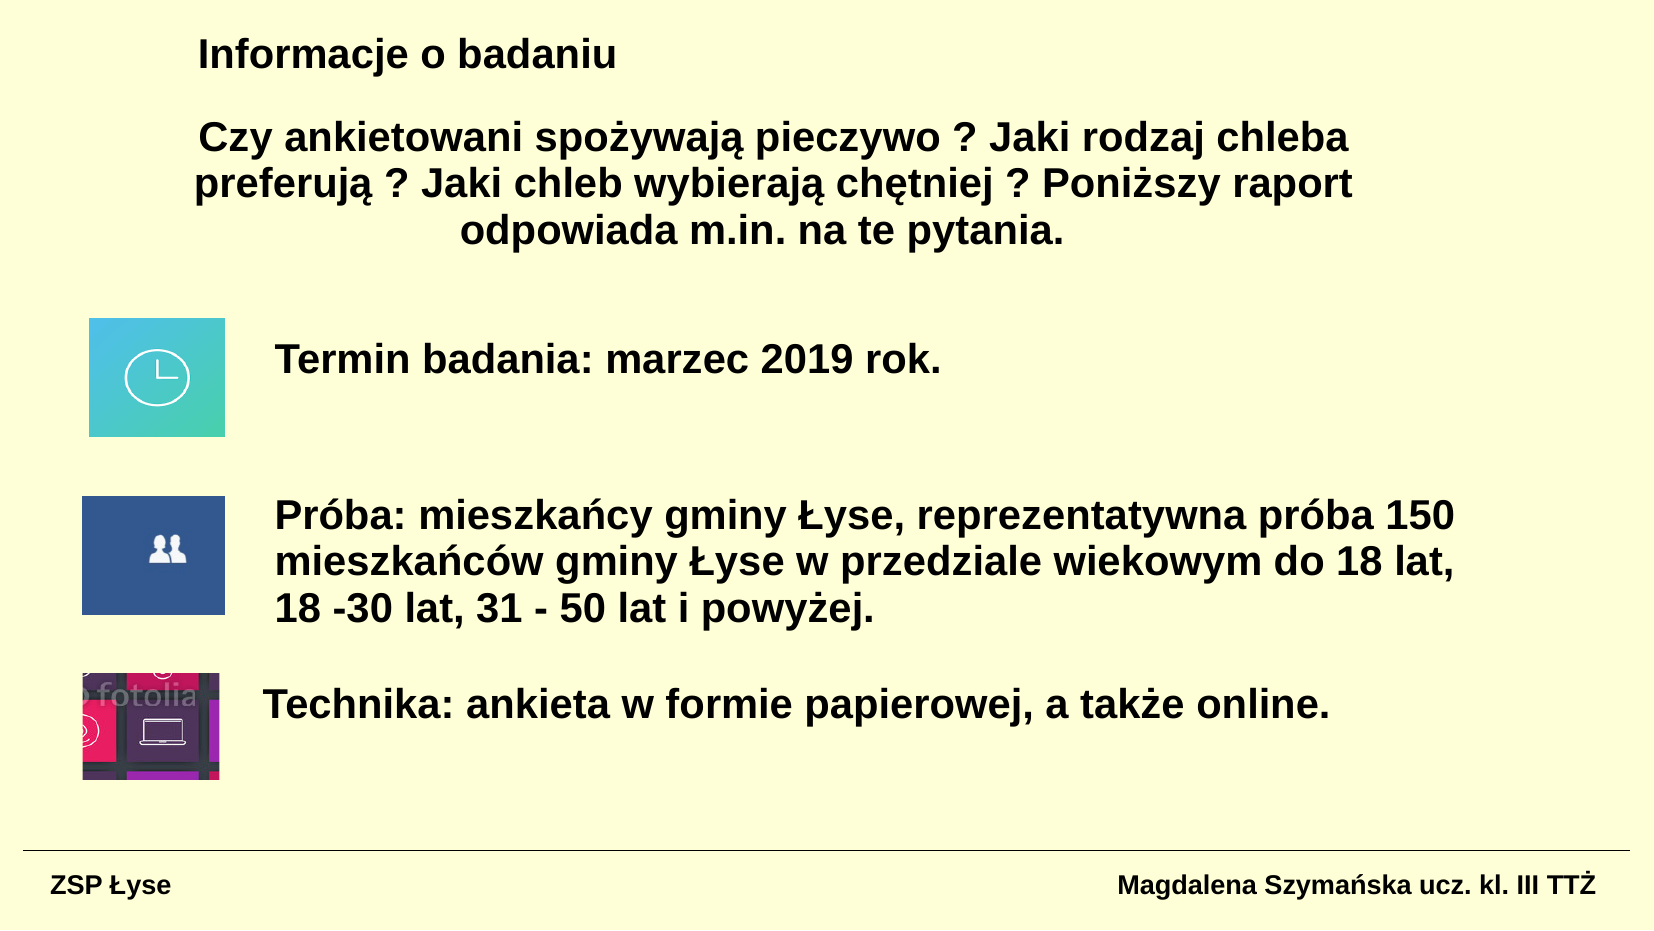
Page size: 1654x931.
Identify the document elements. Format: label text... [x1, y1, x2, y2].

text_box Informacje o badaniu [106, 23, 721, 107]
text_box Czy ankietowani spożywają pieczywo ? Jaki rodzaj chleba preferują ? Jaki chleb wybierają chętniej ? Poniższy raport odpowiada m.in. na te pytania. [118, 106, 1430, 308]
text_box Termin badania: marzec 2019 rok. [259, 328, 1040, 390]
picture [89, 318, 225, 438]
picture [82, 496, 225, 615]
text_box Próba: mieszkańcy gminy Łyse, reprezentatywna próba 150 mieszkańców gminy Łyse w przedziale wiekowym do 18 lat, 18 -30 lat, 31 - 50 lat i powyżej. [259, 484, 1477, 639]
picture [82, 673, 220, 780]
text_box ZSP Łyse Magdalena Szymańska ucz. kl. III TTŻ [35, 862, 1613, 920]
text_box Technika: ankieta w formie papierowej, a także online. [248, 673, 1371, 757]
